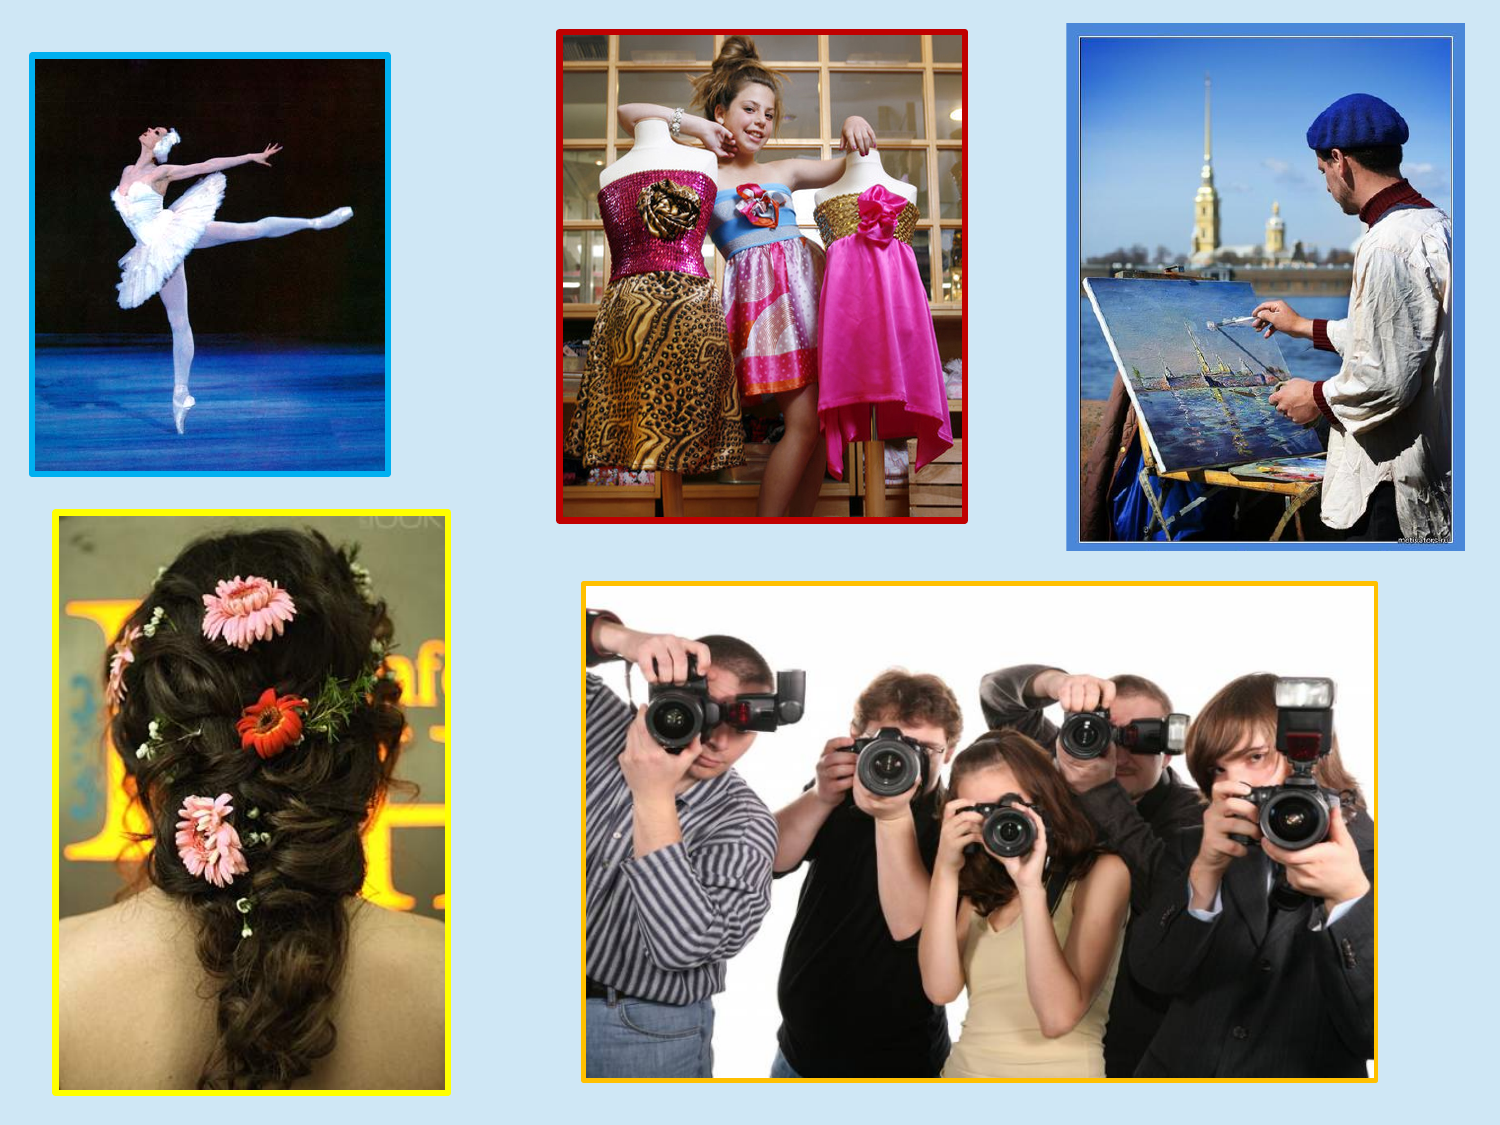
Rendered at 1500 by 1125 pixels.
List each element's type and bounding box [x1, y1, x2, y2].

picture [585, 585, 1374, 1079]
picture [1066, 23, 1465, 551]
picture [562, 35, 962, 518]
picture [36, 60, 384, 470]
picture [58, 515, 446, 1090]
